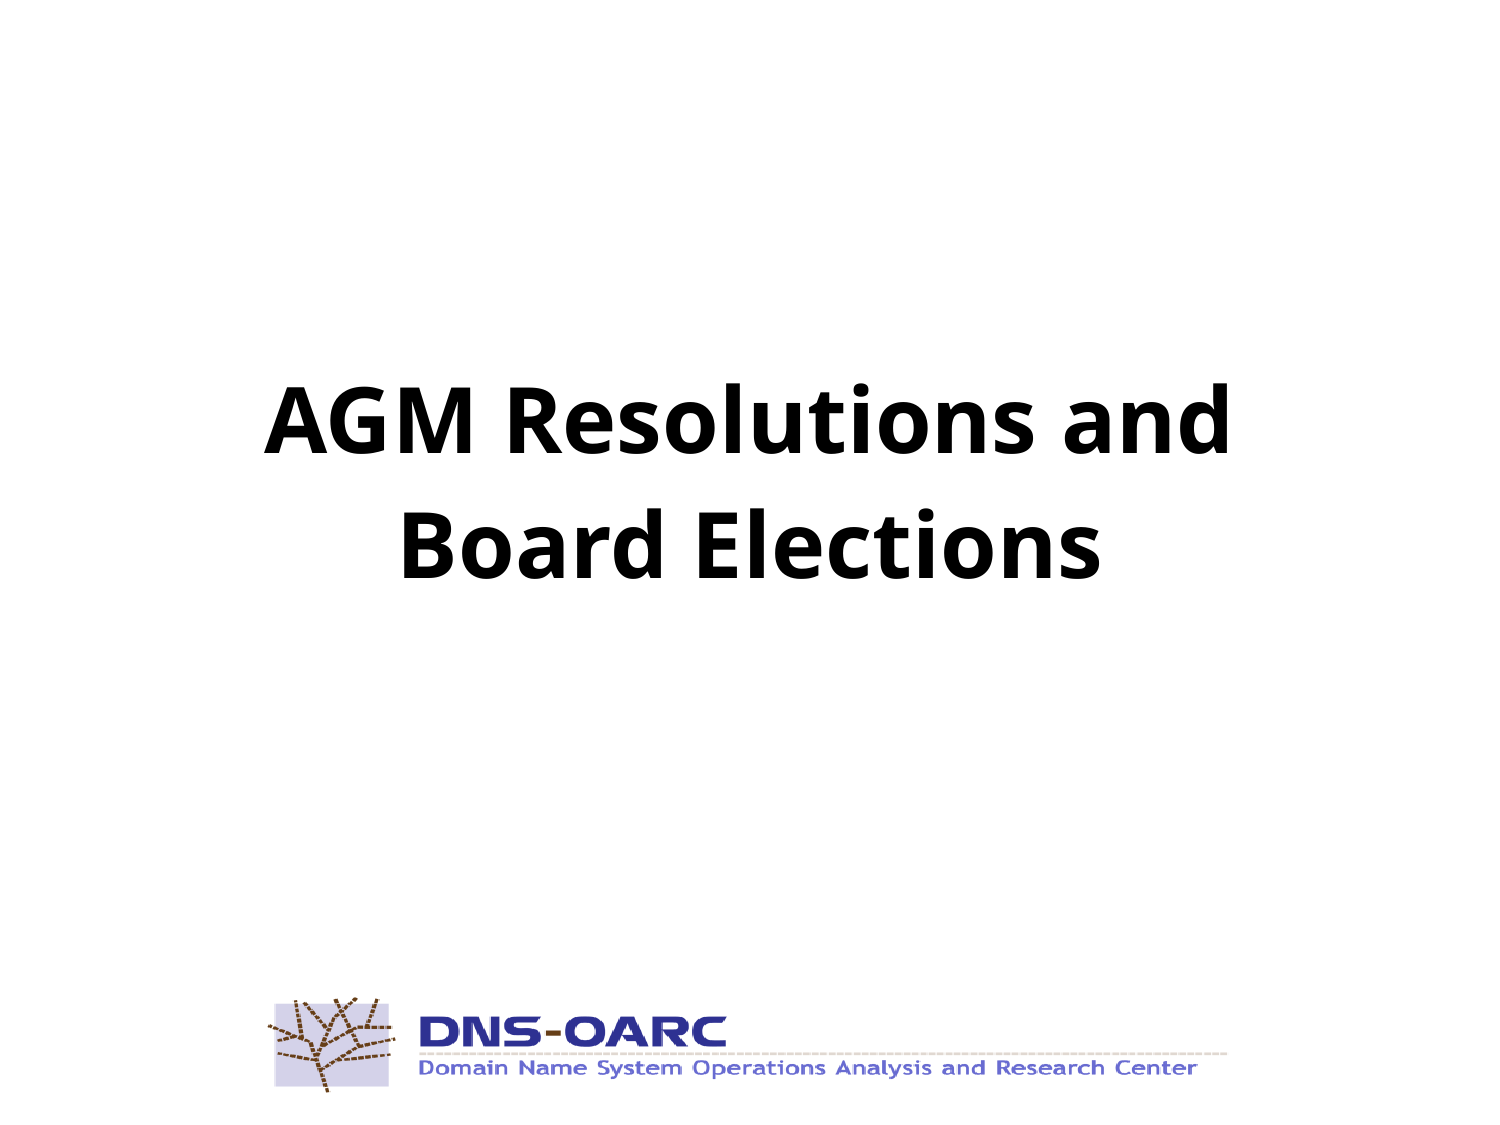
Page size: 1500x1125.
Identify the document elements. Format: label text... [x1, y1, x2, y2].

picture [214, 991, 1259, 1099]
subtitle AGM Resolutions and Board Elections [75, 44, 1425, 916]
